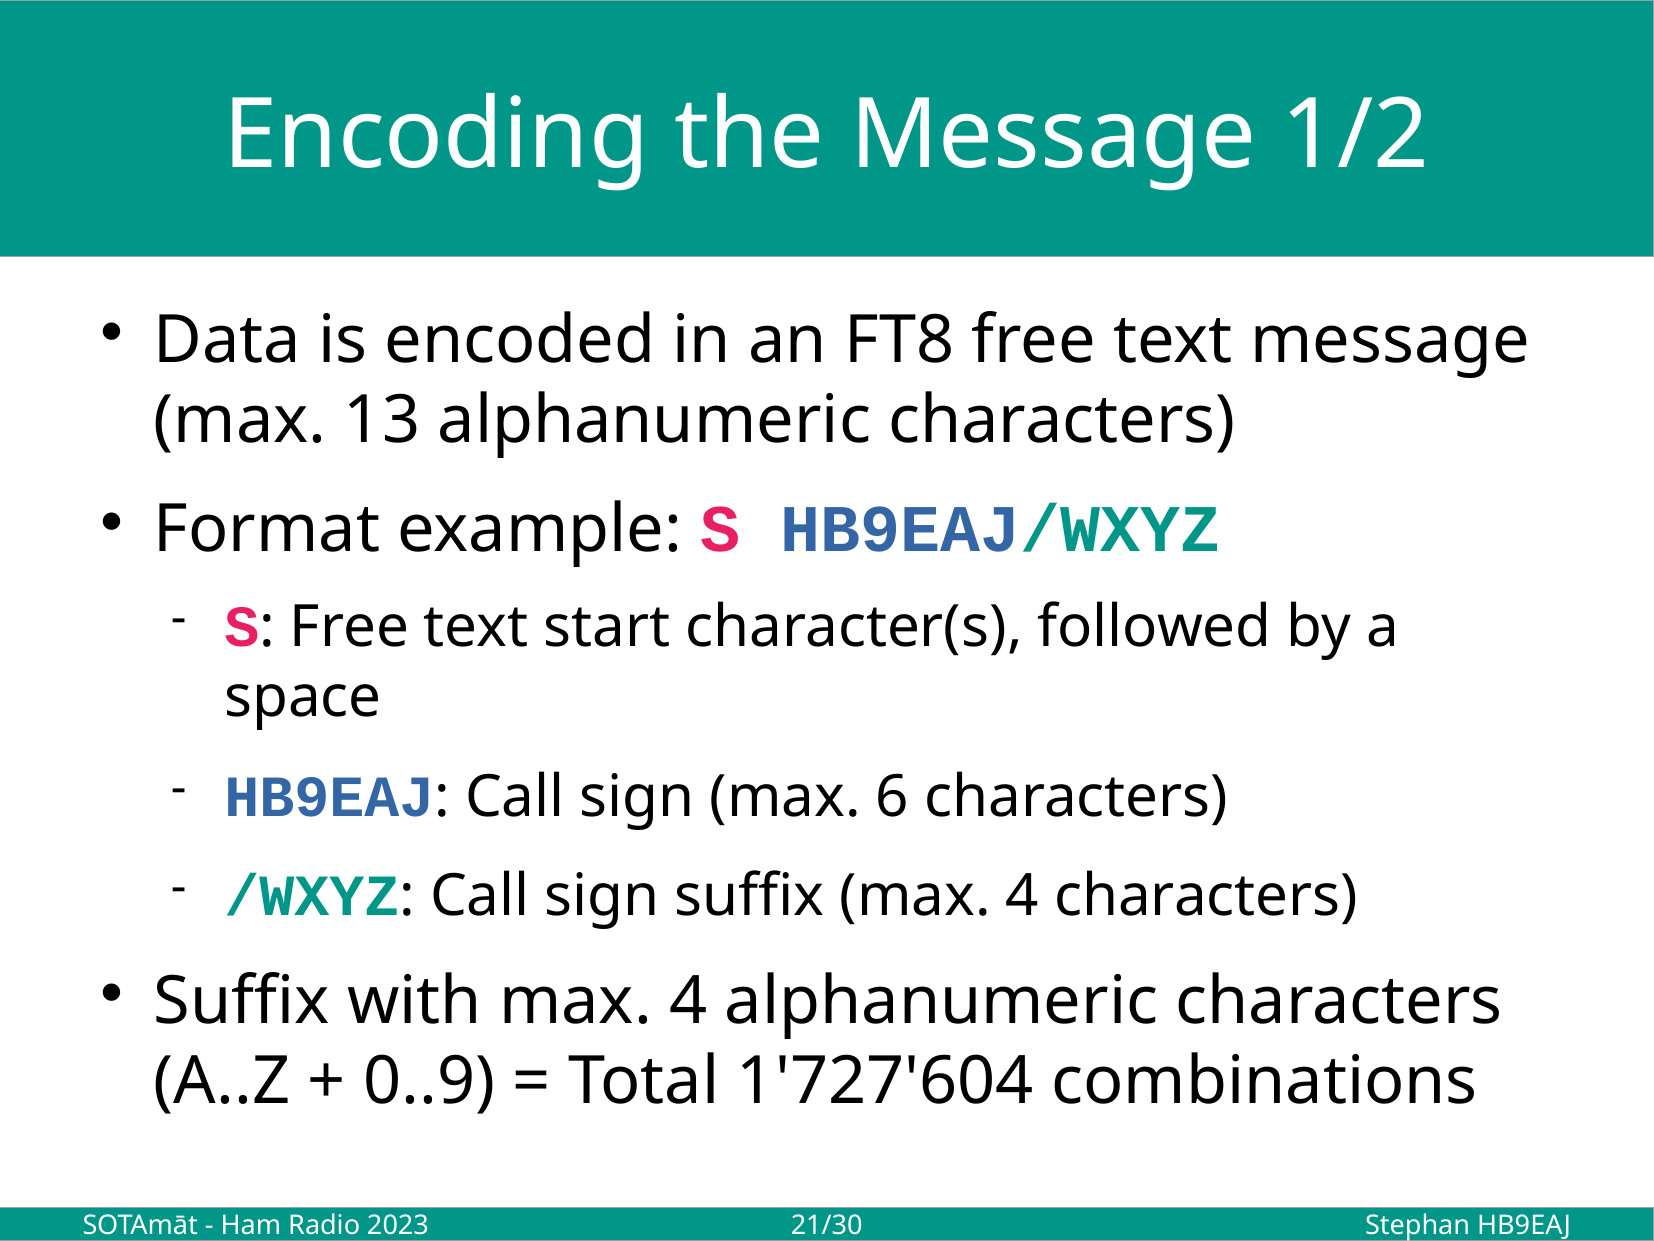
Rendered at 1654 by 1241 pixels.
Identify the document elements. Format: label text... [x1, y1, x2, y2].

list Data is encoded in an FT8 free text message (max. 13 alphanumeric characters) Format example: S HB9EAJ/WXYZ S: Free text start character(s), followed by a space HB9EAJ: Call sign (max. 6 characters) /WXYZ: Call sign suffix (max. 4 characters) Suffix with max. 4 alphanumeric characters (A..Z + 0..9) = Total 1'727'604 combinations [82, 295, 1571, 1181]
title Encoding the Message 1/2 [82, 0, 1571, 257]
